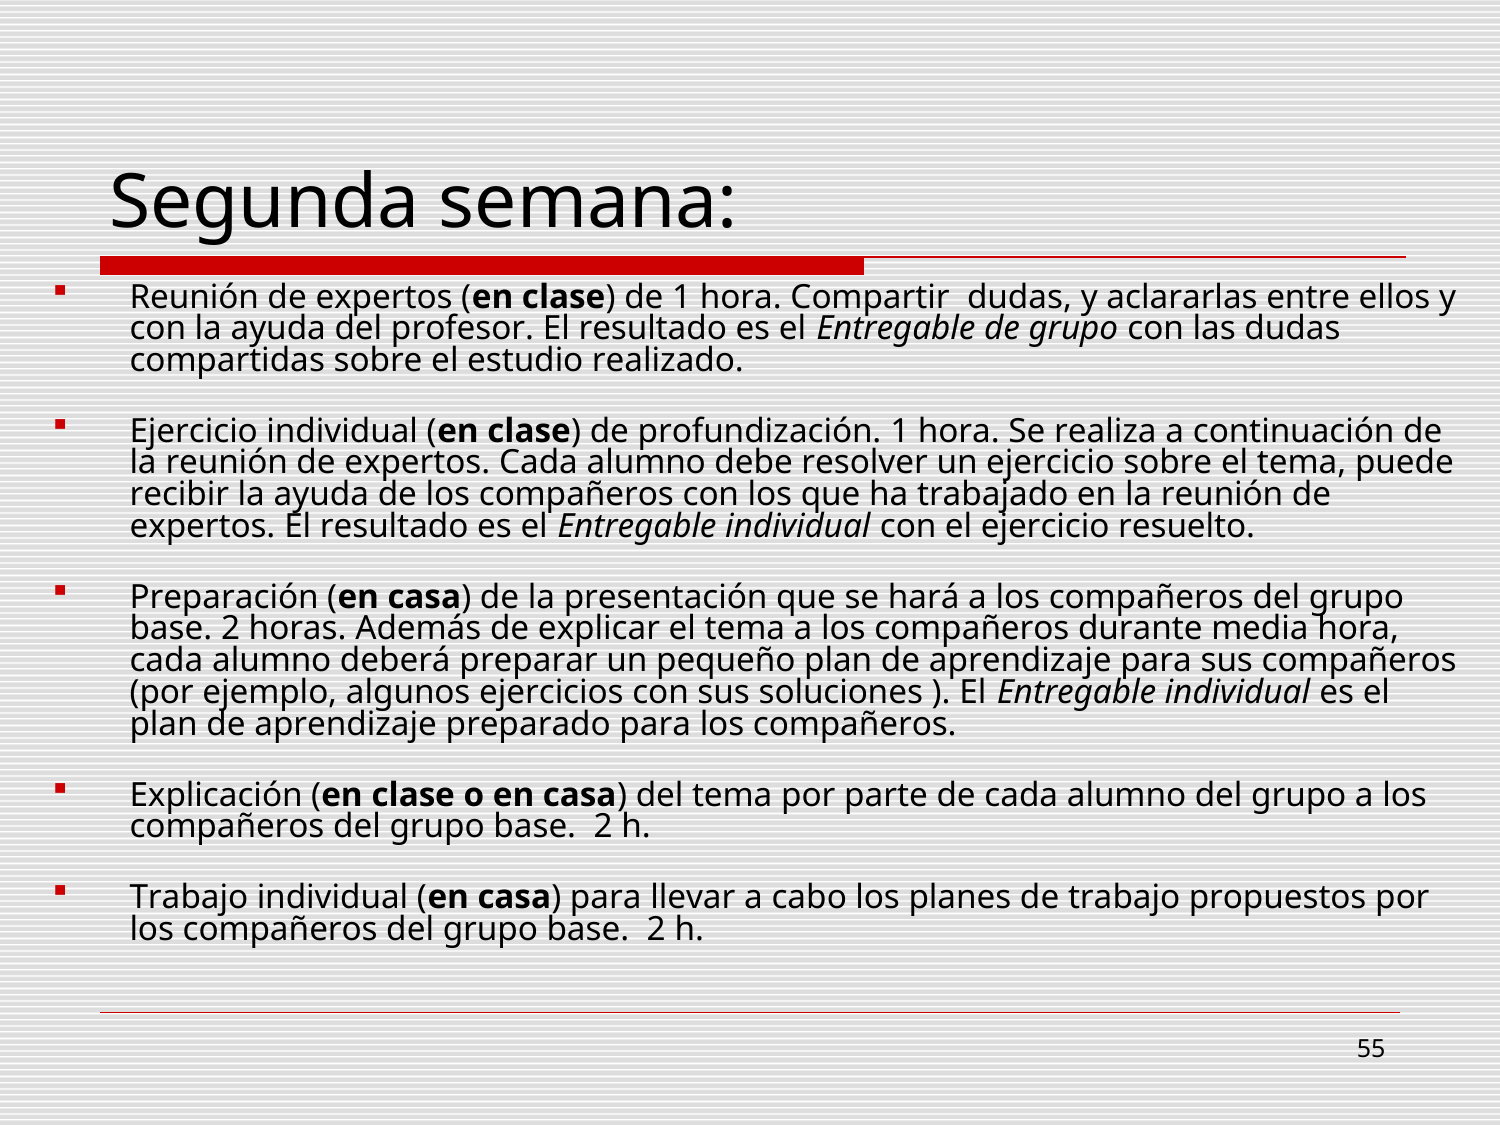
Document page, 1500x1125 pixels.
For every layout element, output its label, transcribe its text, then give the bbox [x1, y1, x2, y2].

text_box <número> [1074, 1026, 1401, 1103]
list Reunión de expertos (en clase) de 1 hora. Compartir dudas, y aclararlas entre ellos y con la ayuda del profesor. El resultado es el Entregable de grupo con las dudas compartidas sobre el estudio realizado. Ejercicio individual (en clase) de profundización. 1 hora. Se realiza a continuación de la reunión de expertos. Cada alumno debe resolver un ejercicio sobre el tema, puede recibir la ayuda de los compañeros con los que ha trabajado en la reunión de expertos. El resultado es el Entregable individual con el ejercicio resuelto. Preparación (en casa) de la presentación que se hará a los compañeros del grupo base. 2 horas. Además de explicar el tema a los compañeros durante media hora, cada alumno deberá preparar un pequeño plan de aprendizaje para sus compañeros (por ejemplo, algunos ejercicios con sus soluciones ). El Entregable individual es el plan de aprendizaje preparado para los compañeros. Explicación (en clase o en casa) del tema por parte de cada alumno del grupo a los compañeros del grupo base. 2 h. Trabajo individual (en casa) para llevar a cabo los planes de trabajo propuestos por los compañeros del grupo base. 2 h. [37, 275, 1476, 1026]
title Segunda semana: [94, 49, 1407, 250]
picture [0, 0, 1500, 1125]
